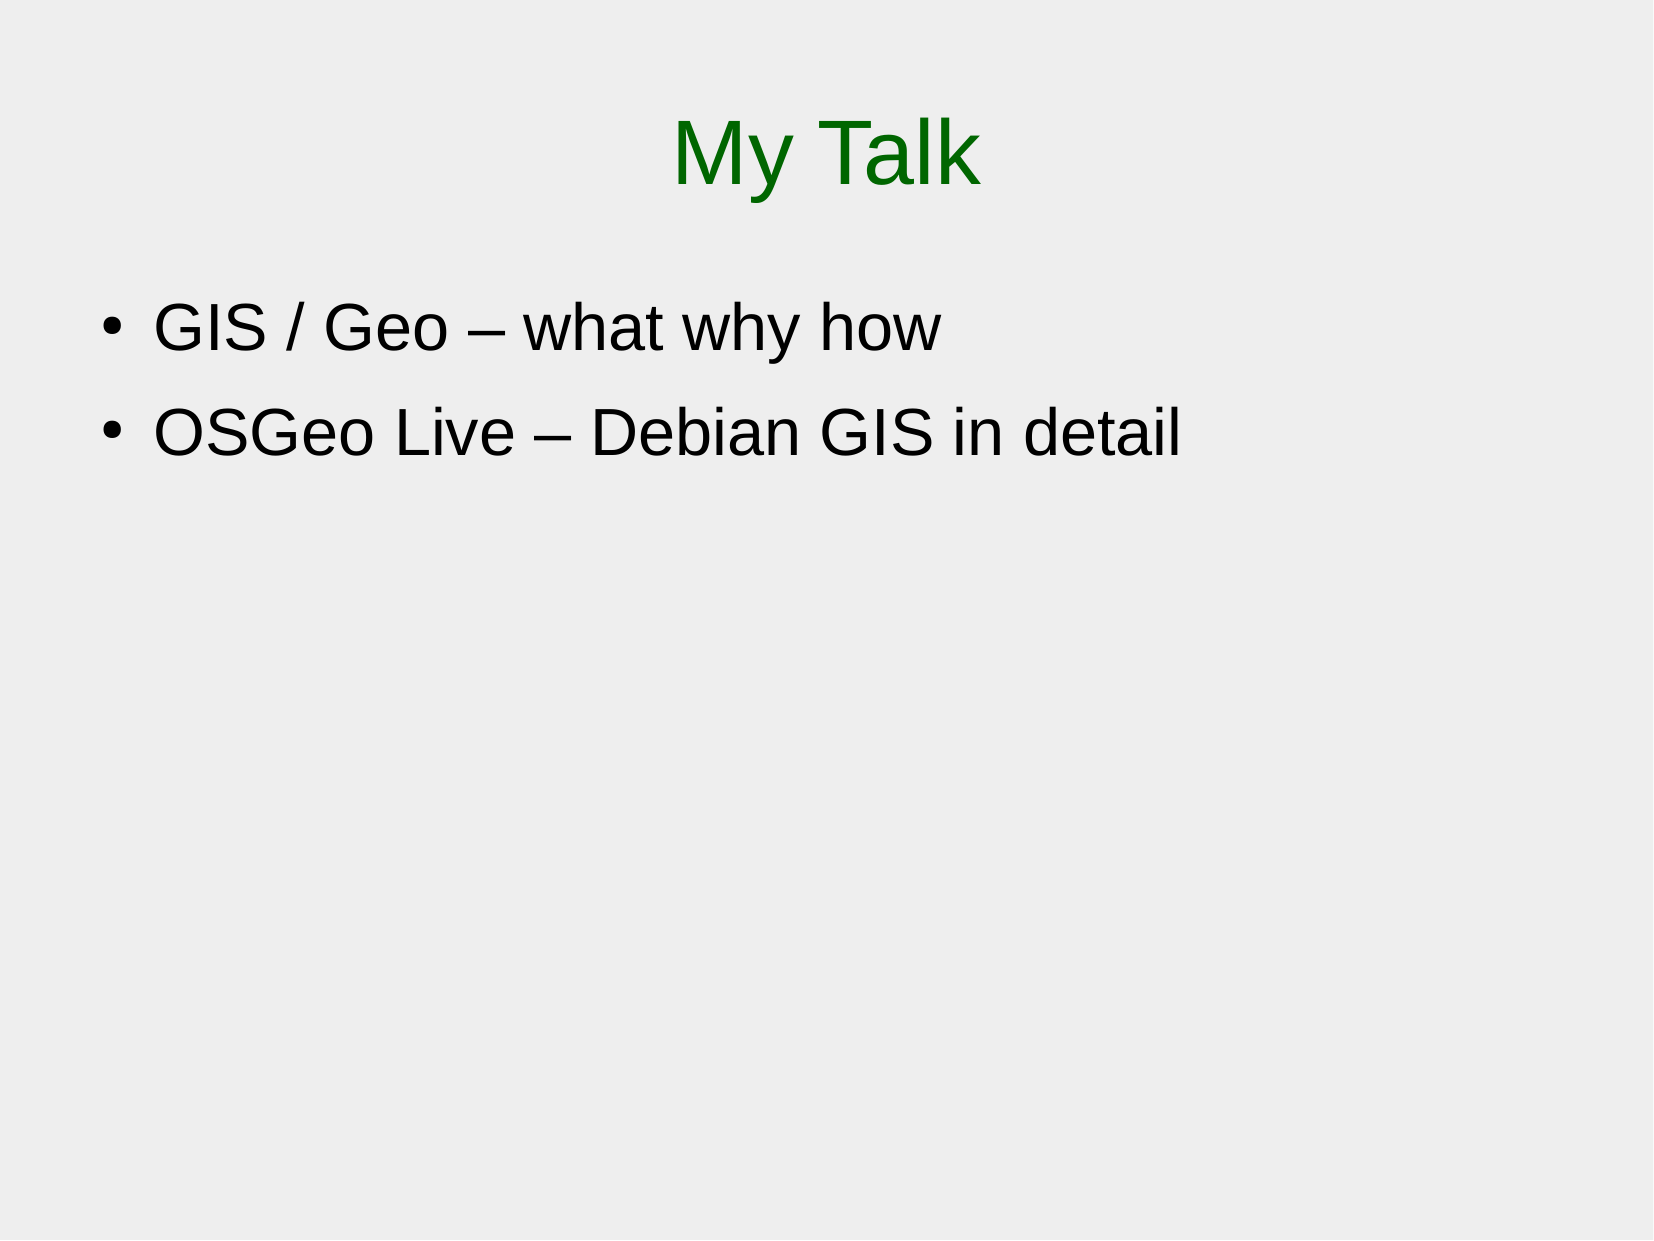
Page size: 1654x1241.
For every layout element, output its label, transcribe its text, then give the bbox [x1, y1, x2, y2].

list GIS / Geo – what why how OSGeo Live – Debian GIS in detail [82, 290, 1571, 1010]
title My Talk [82, 49, 1571, 257]
